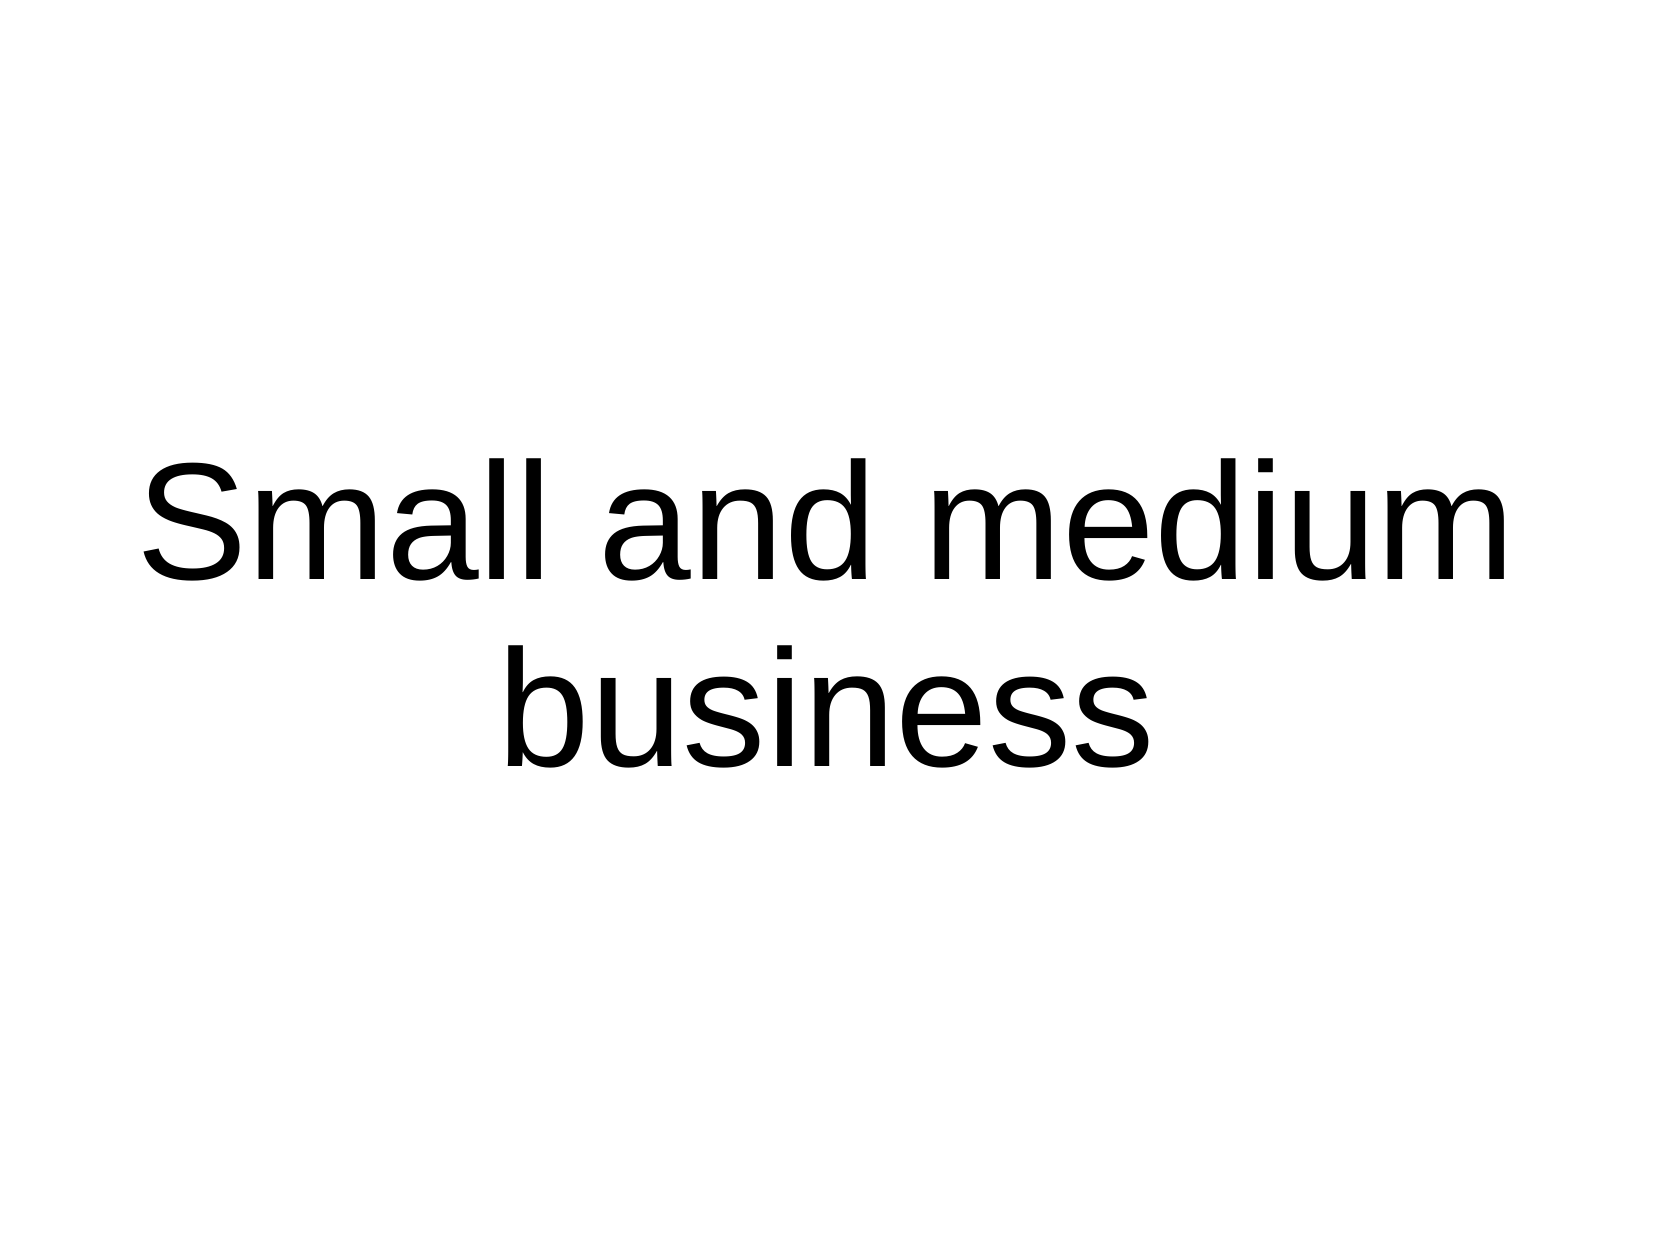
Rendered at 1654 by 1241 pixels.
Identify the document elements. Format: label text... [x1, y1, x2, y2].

title Small and medium business [82, 56, 1571, 1174]
